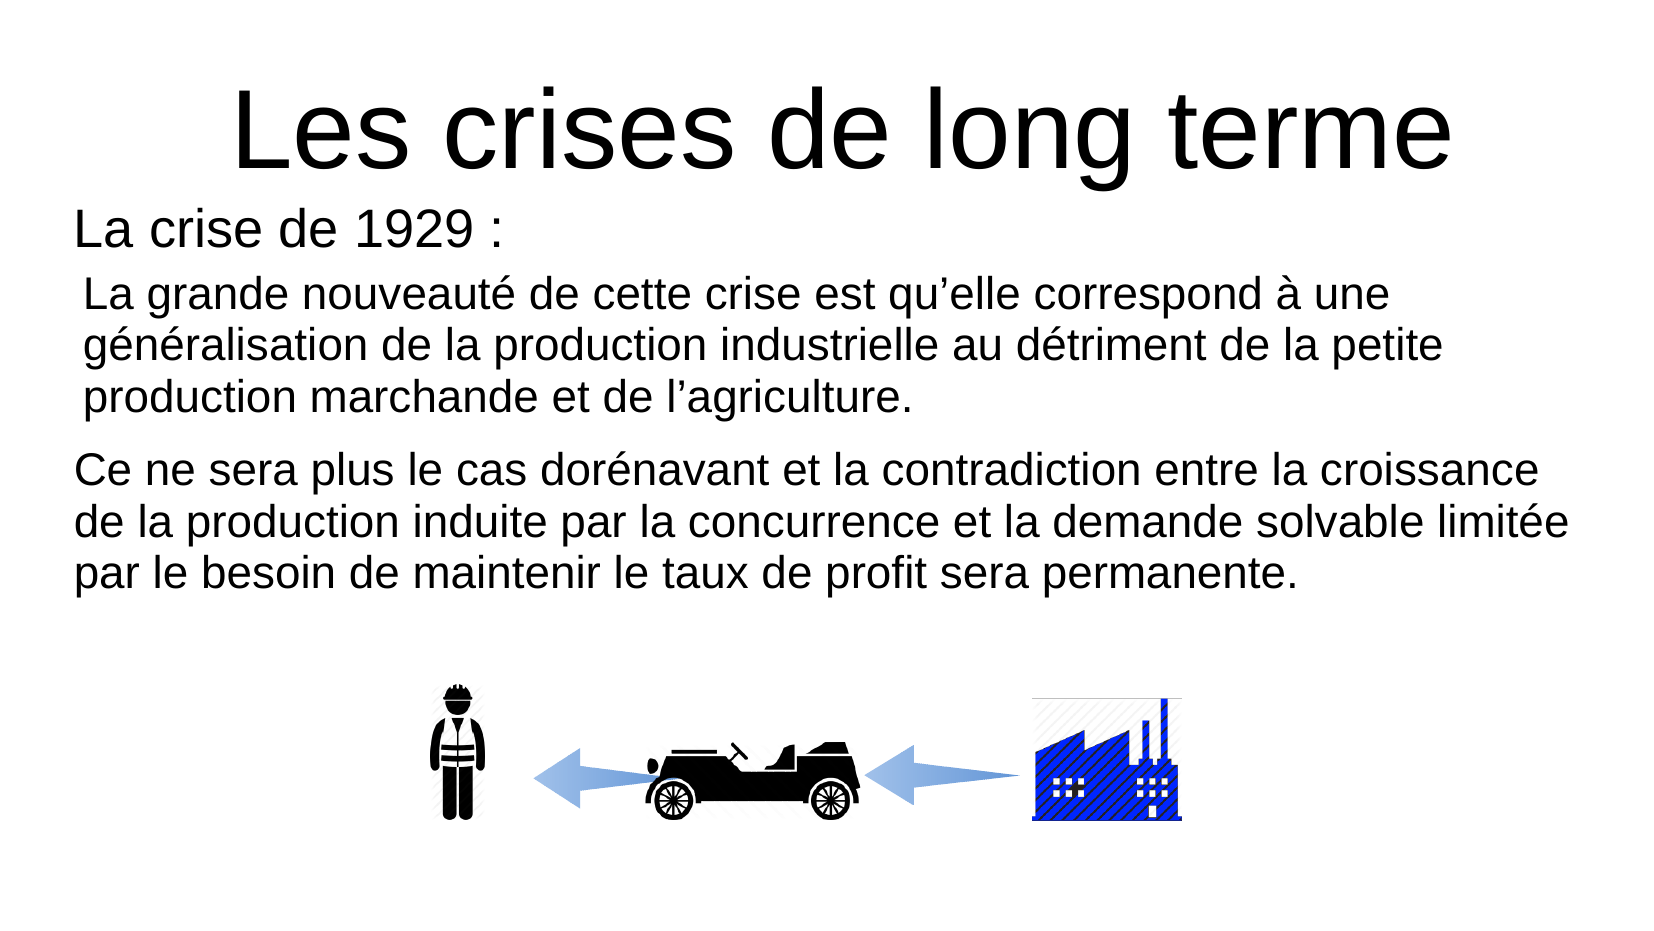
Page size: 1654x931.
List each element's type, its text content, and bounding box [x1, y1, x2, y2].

picture [1031, 697, 1182, 821]
text_box La grande nouveauté de cette crise est qu’elle correspond à une généralisation de la production industrielle au détriment de la petite production marchande et de l’agriculture. [68, 260, 1628, 430]
text_box Ce ne sera plus le cas dorénavant et la contradiction entre la croissance de la production induite par la concurrence et la demande solvable limitée par le besoin de maintenir le taux de profit sera permanente. [59, 437, 1619, 606]
picture [430, 684, 485, 820]
picture [530, 742, 1024, 820]
title Les crises de long terme [98, 51, 1587, 207]
text_box La crise de 1929 : [59, 190, 544, 281]
